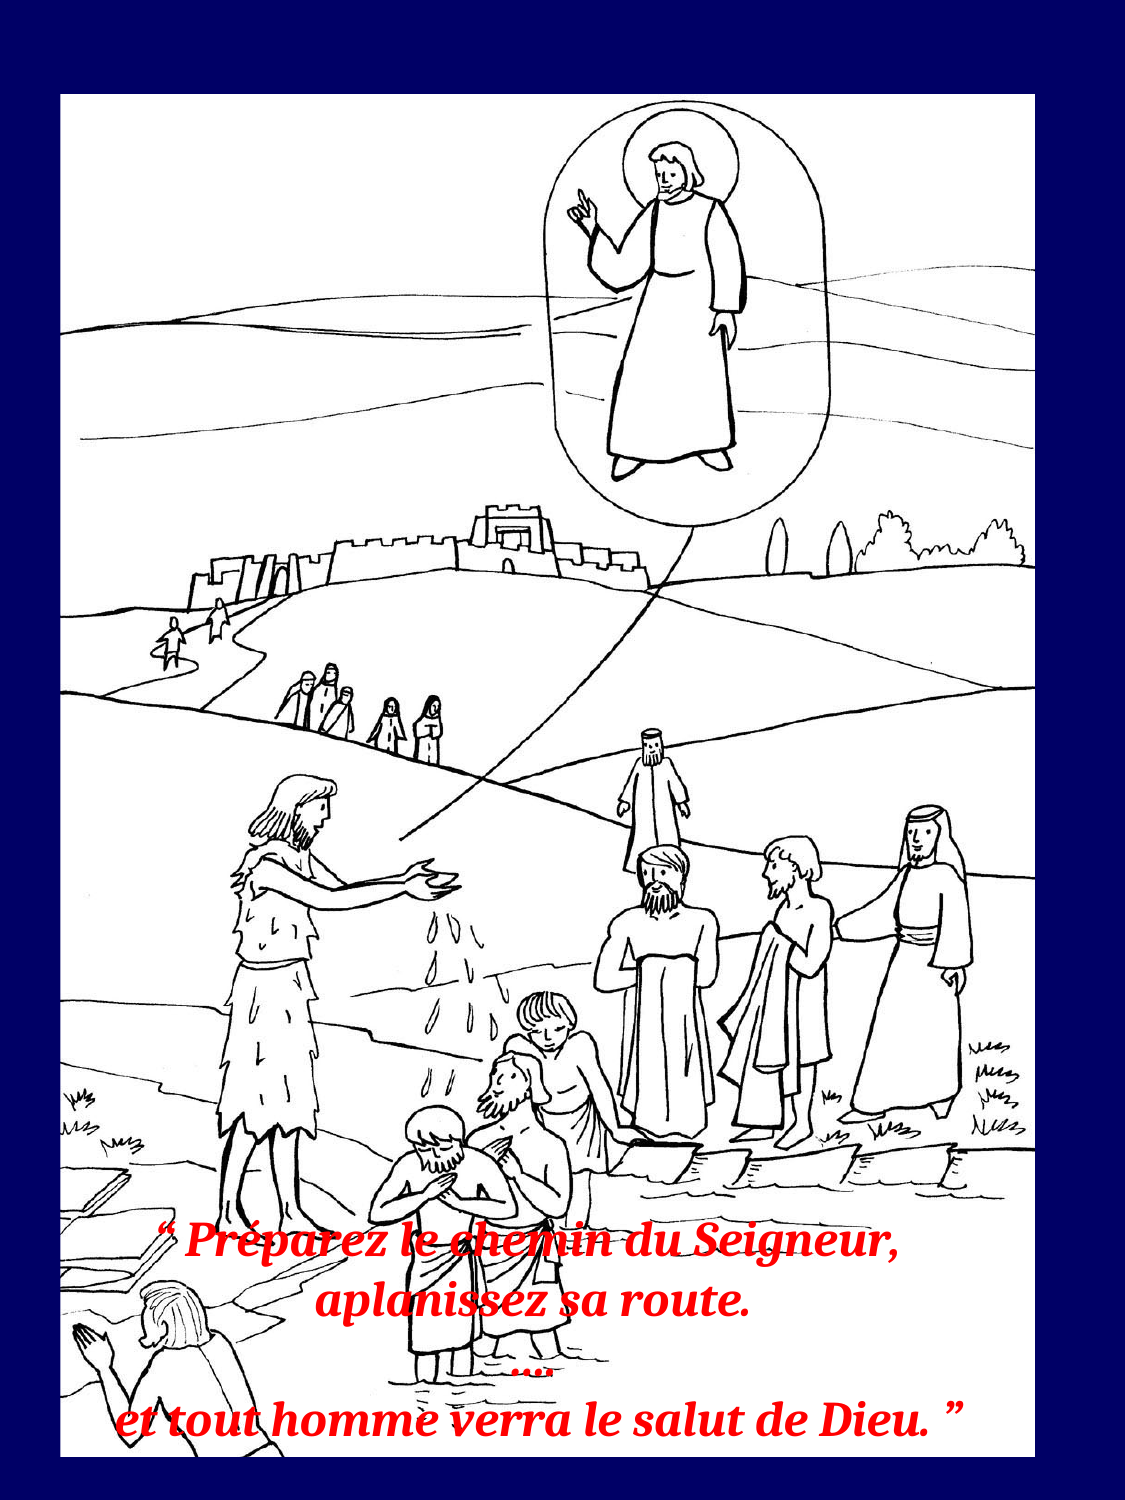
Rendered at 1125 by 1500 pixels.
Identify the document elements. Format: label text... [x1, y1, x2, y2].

text_box “ Préparez le chemin du Seigneur, aplanissez sa route. …. et tout homme verra le salut de Dieu. ” [66, 1198, 1000, 1455]
chart [60, 94, 1035, 1459]
